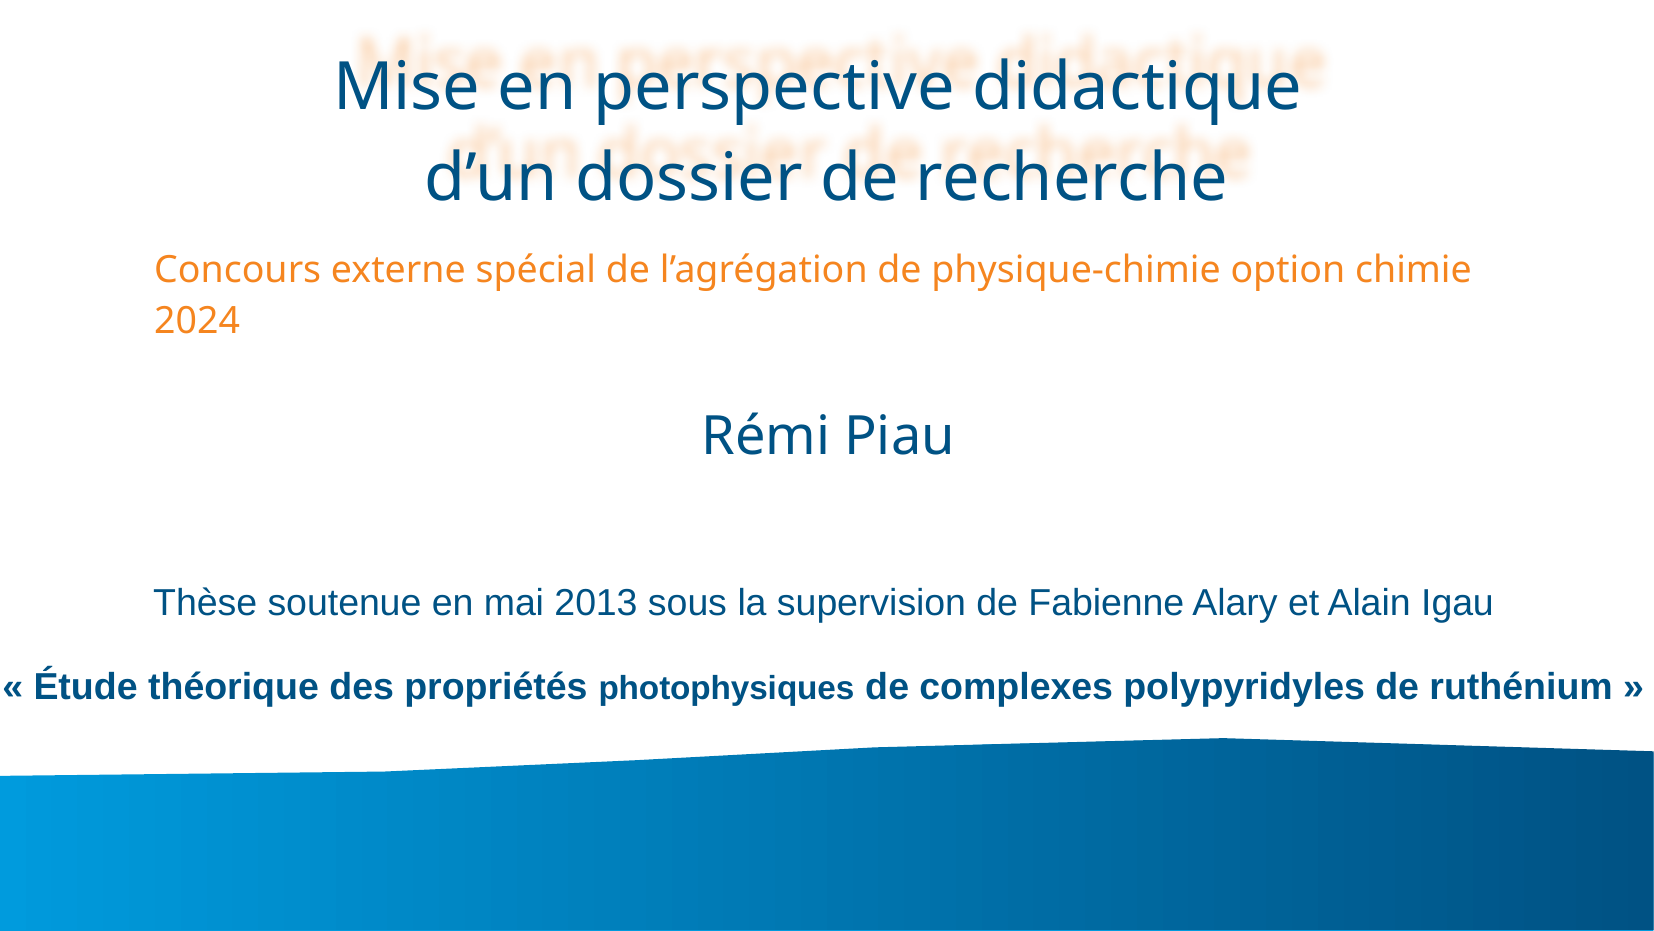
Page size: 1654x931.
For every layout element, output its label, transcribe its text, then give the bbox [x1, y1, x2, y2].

text_box Thèse soutenue en mai 2013 sous la supervision de Fabienne Alary et Alain Igau « Étude théorique des propriétés photophysiques de complexes polypyridyles de ruthénium » [0, 574, 1654, 757]
title Mise en perspective didactique d’un dossier de recherche [16, 39, 1638, 218]
text_box Rémi Piau [686, 389, 967, 516]
text_box Concours externe spécial de l’agrégation de physique-chimie option chimie 2024 [139, 234, 1515, 308]
